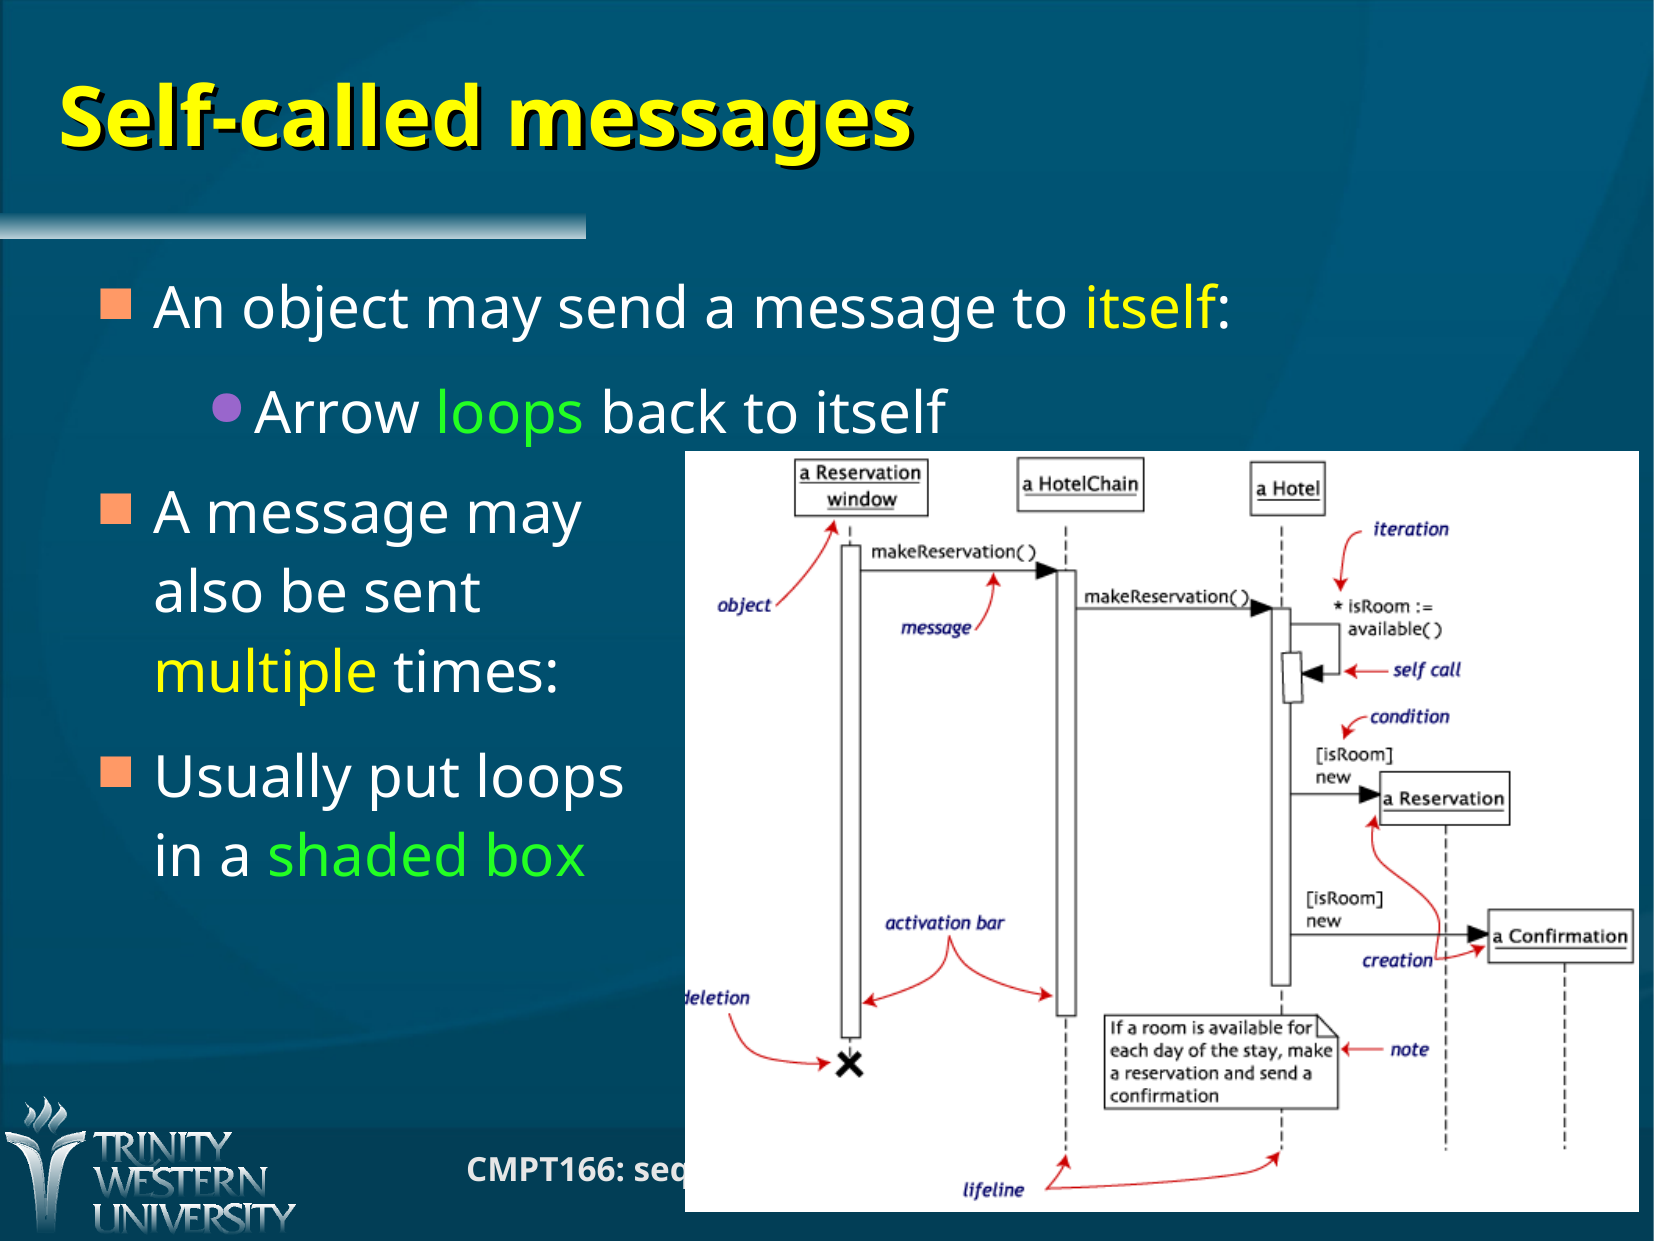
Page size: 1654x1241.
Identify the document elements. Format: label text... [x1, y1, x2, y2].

list An object may send a message to itself: Arrow loops back to itself A message may also be sent multiple times: Usually put loops in a shaded box [82, 266, 1571, 813]
picture [38, 1227, 54, 1232]
title Self-called messages [59, 27, 1548, 201]
picture [685, 452, 1654, 1211]
